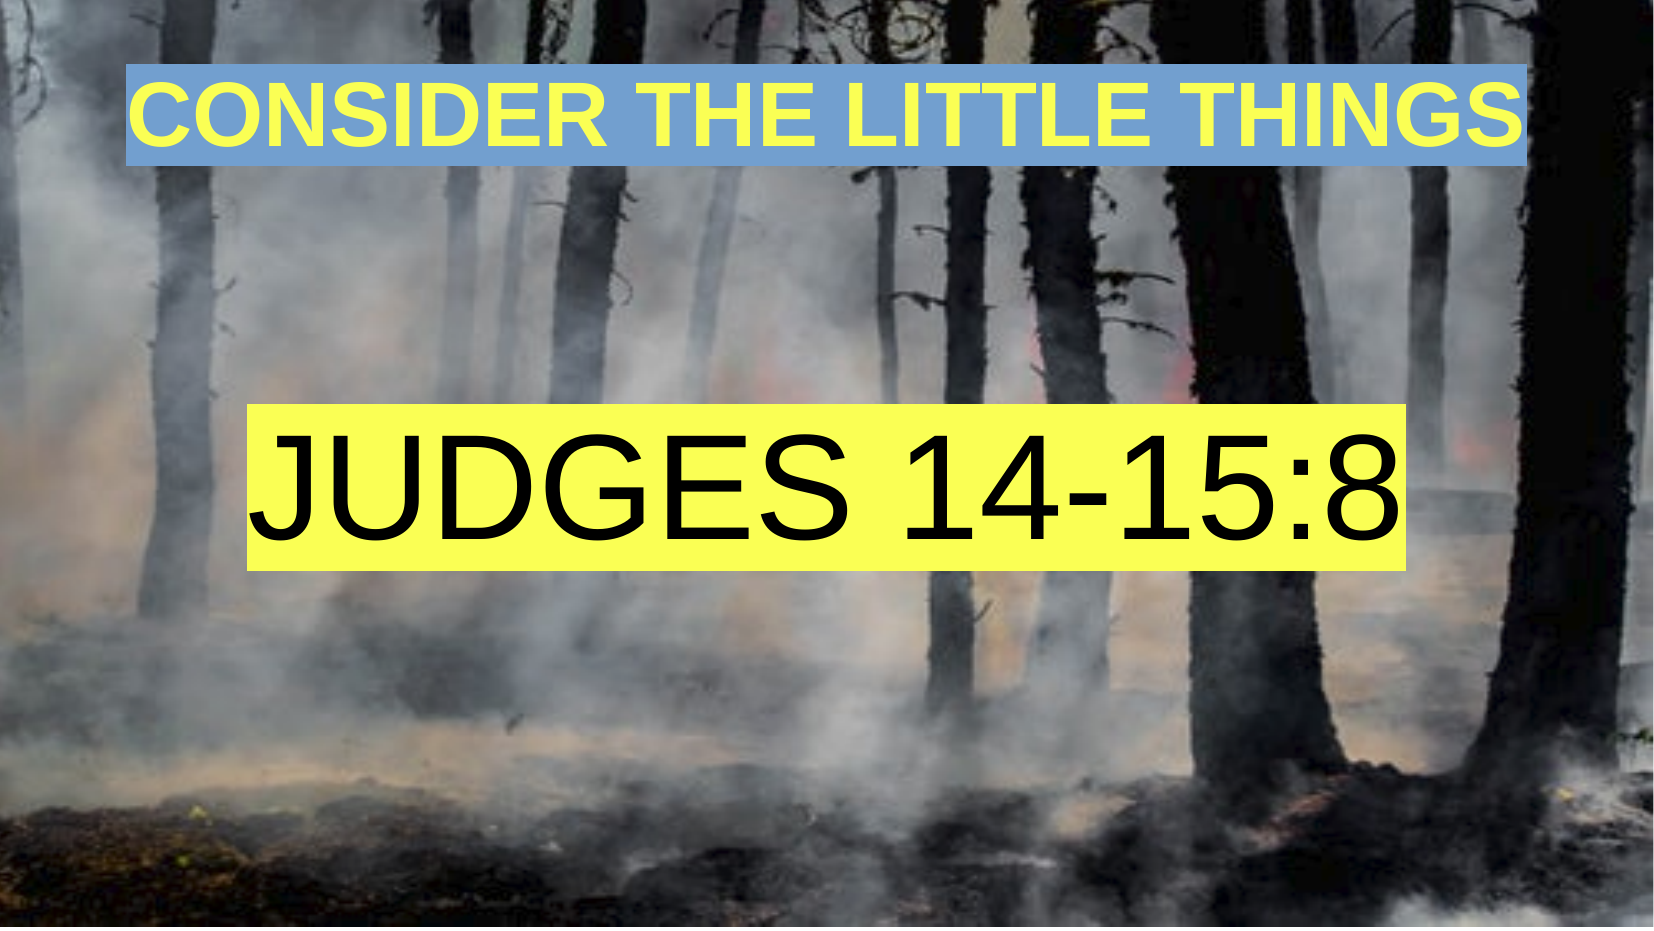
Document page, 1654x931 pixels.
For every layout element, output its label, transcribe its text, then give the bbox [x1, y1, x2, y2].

subtitle JUDGES 14-15:8 [82, 217, 1571, 758]
picture [0, 0, 1654, 928]
title CONSIDER THE LITTLE THINGS [82, 37, 1571, 193]
